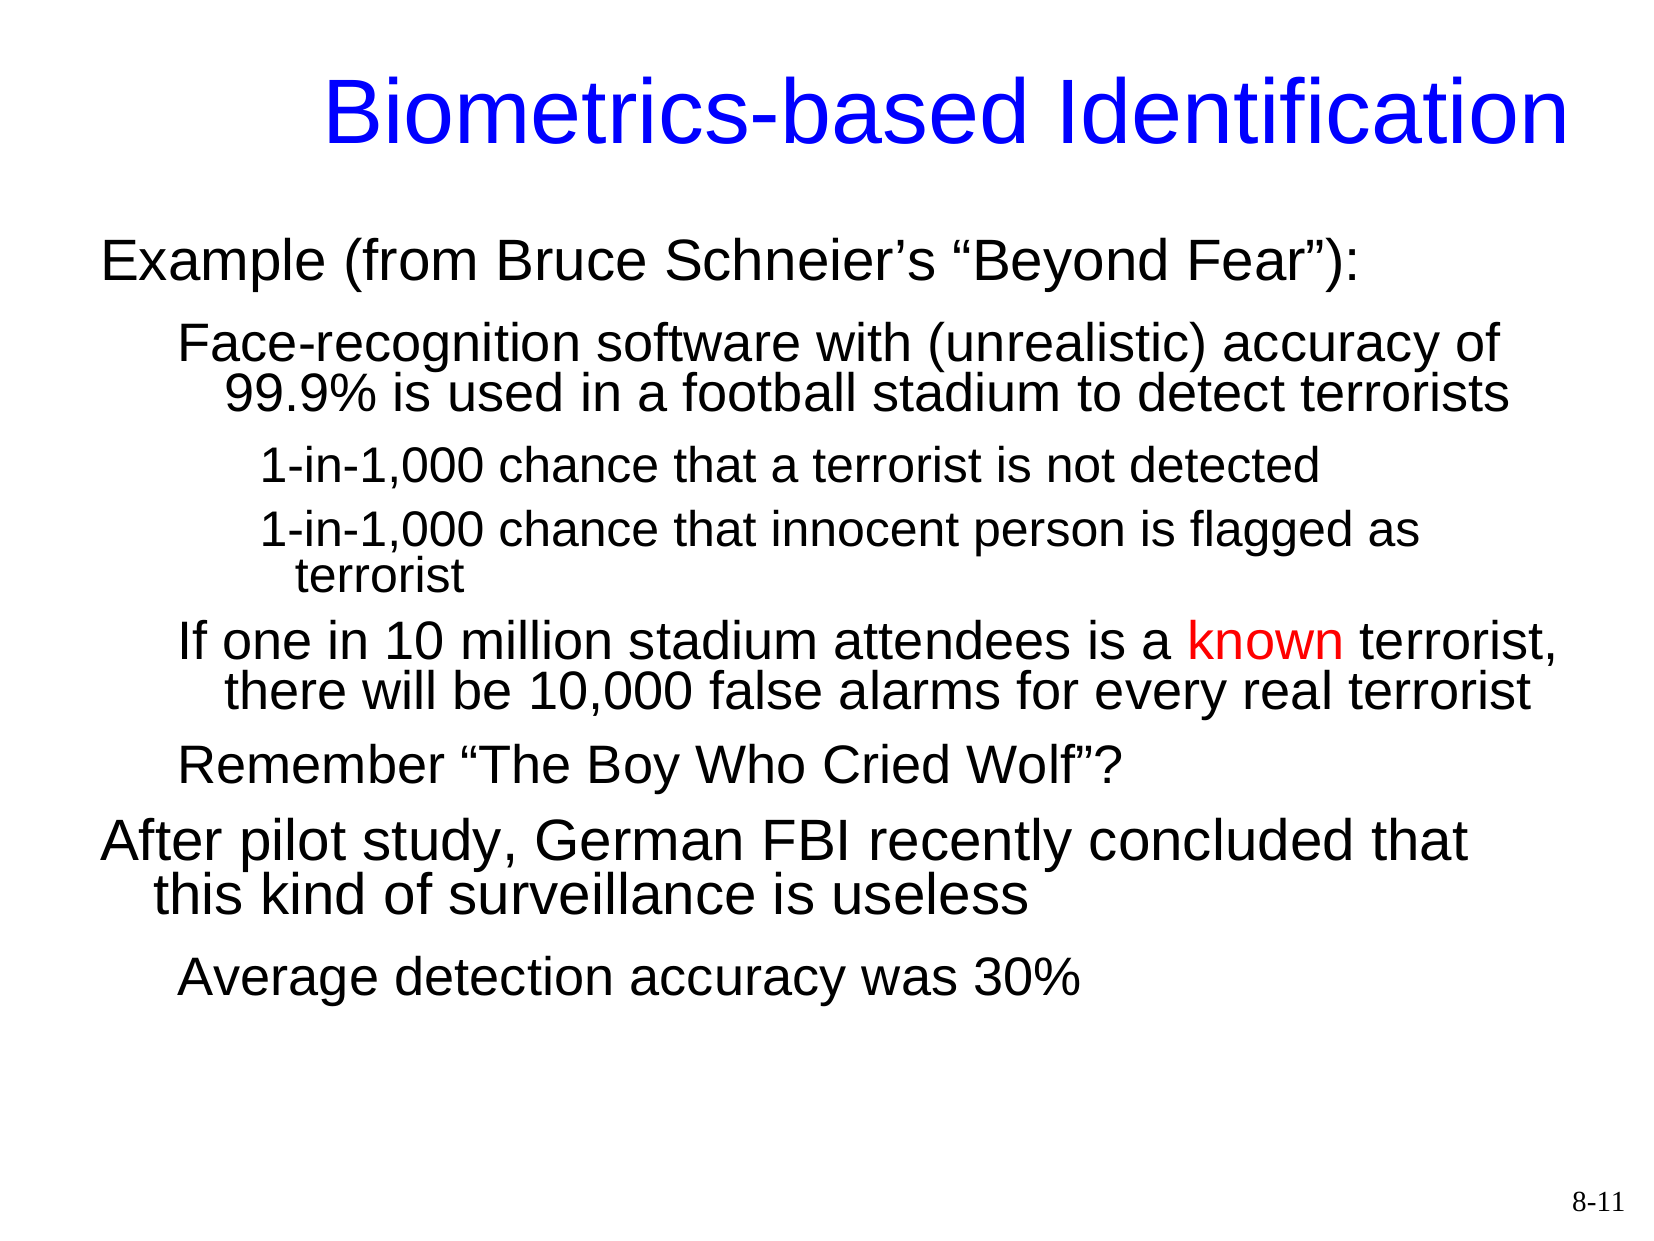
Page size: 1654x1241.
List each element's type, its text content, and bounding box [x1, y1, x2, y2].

list Example (from Bruce Schneier’s “Beyond Fear”): Face-recognition software with (unrealistic) accuracy of 99.9% is used in a football stadium to detect terrorists 1-in-1,000 chance that a terrorist is not detected 1-in-1,000 chance that innocent person is flagged as terrorist If one in 10 million stadium attendees is a known terrorist, there will be 10,000 false alarms for every real terrorist Remember “The Boy Who Cried Wolf”? After pilot study, German FBI recently concluded that this kind of surveillance is useless Average detection accuracy was 30% [82, 237, 1571, 1170]
title Biometrics-based Identification [84, 11, 1573, 218]
